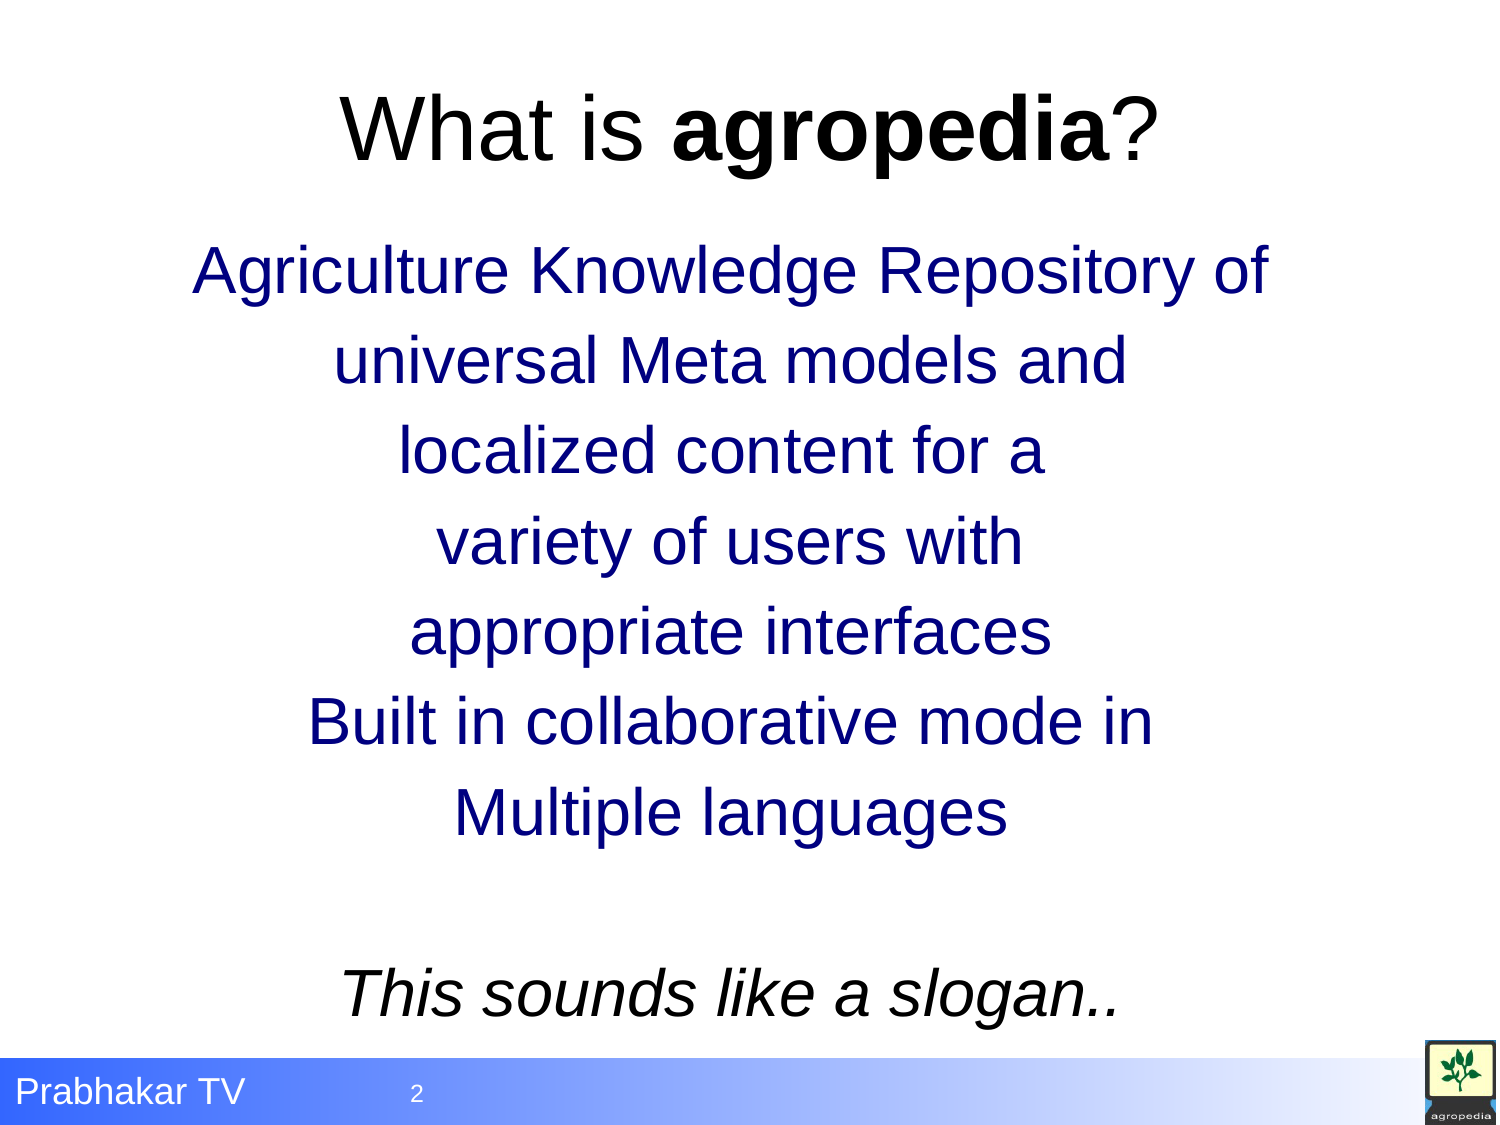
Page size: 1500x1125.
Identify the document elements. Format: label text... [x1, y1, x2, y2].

picture [1425, 1040, 1496, 1125]
list Agriculture Knowledge Repository of universal Meta models and localized content for a variety of users with appropriate interfaces Built in collaborative mode in Multiple languages This sounds like a slogan.. [75, 224, 1388, 1039]
title What is agropedia? [94, 49, 1407, 188]
